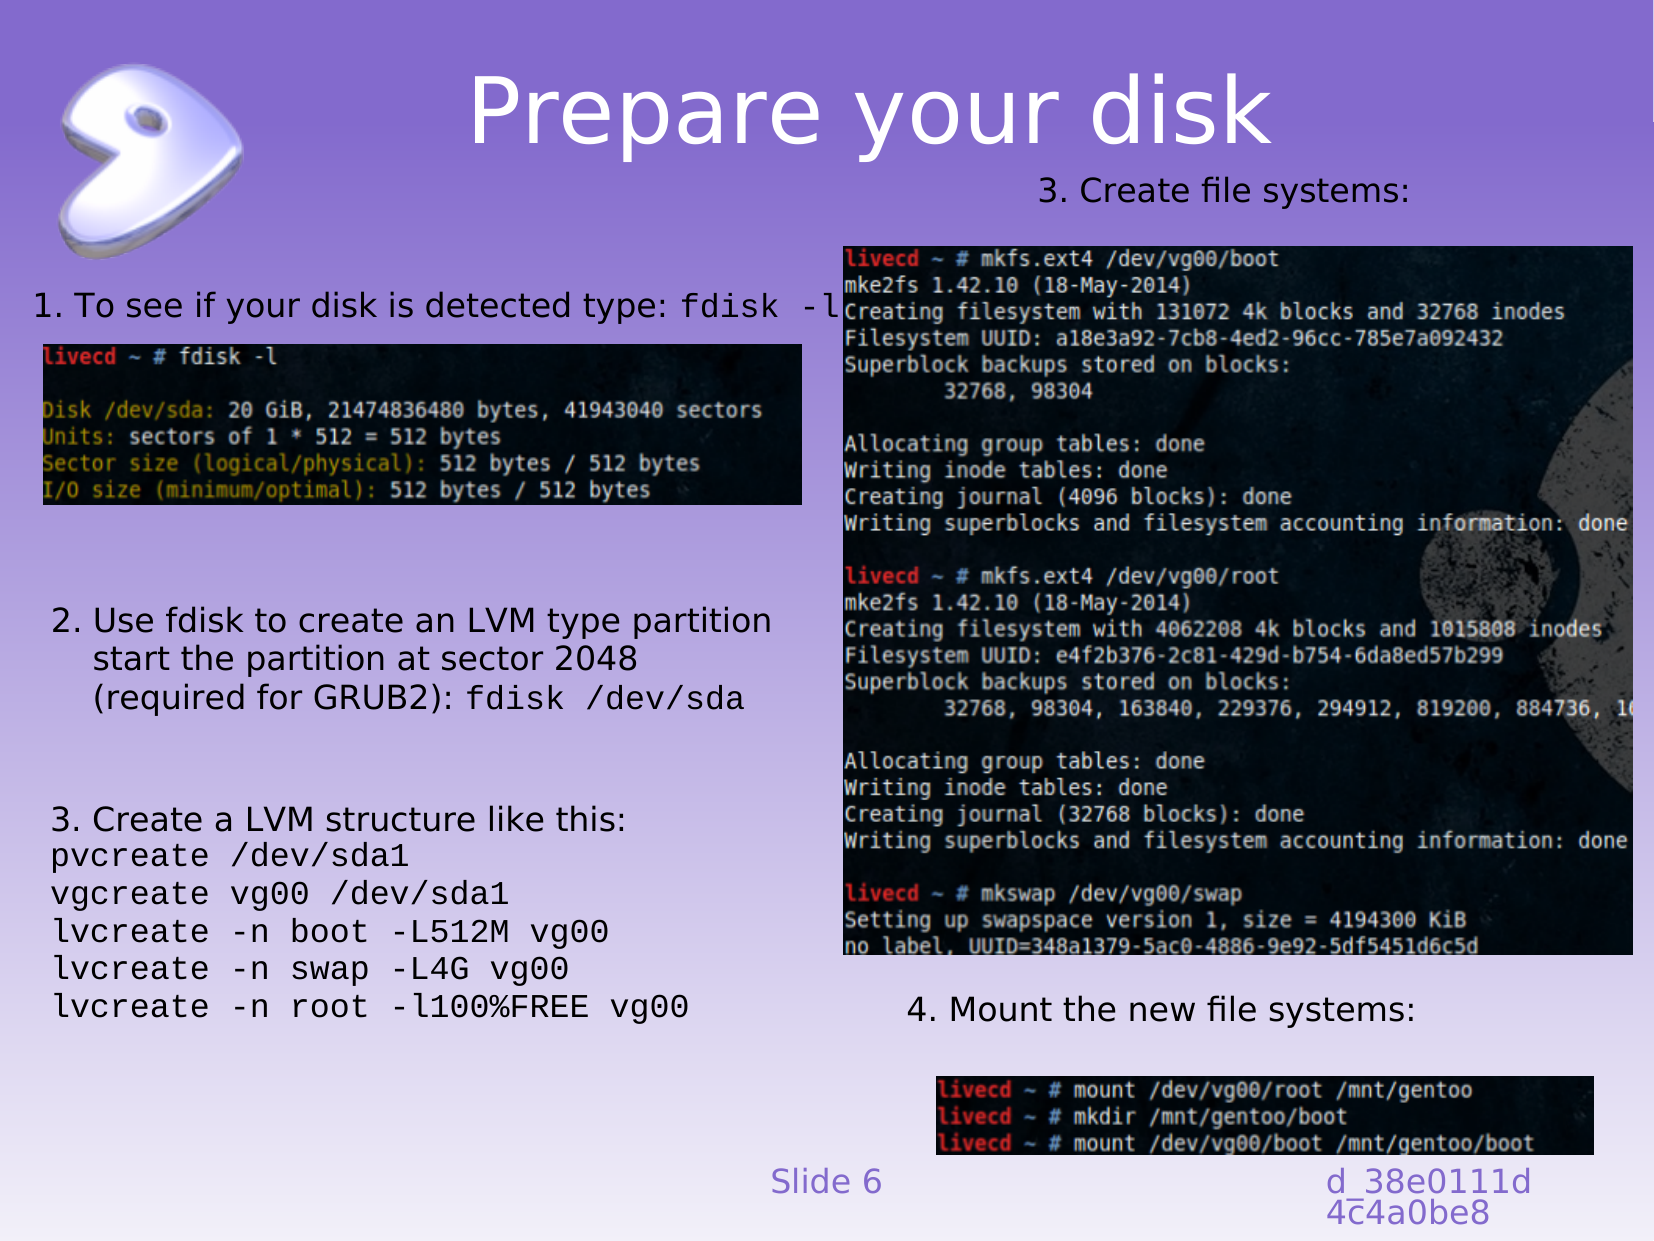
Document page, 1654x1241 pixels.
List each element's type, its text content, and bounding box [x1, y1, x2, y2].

picture [936, 1076, 1594, 1155]
title Prepare your disk [249, 0, 1492, 224]
list 4. Mount the new file systems: [835, 990, 1654, 1030]
list 2. Use fdisk to create an LVM type partition start the partition at sector 2048 (required for GRUB2): fdisk /dev/sda [0, 601, 1393, 721]
picture [49, 61, 248, 266]
picture [843, 246, 1633, 955]
list 3. Create file systems: [966, 171, 1654, 211]
picture [43, 344, 802, 505]
list 3. Create a LVM structure like this: pvcreate /dev/sda1 vgcreate vg00 /dev/sda1 lvcreate -n boot -L512M vg00 lvcreate -n swap -L4G vg00 lvcreate -n root -l100%FREE vg00 [0, 800, 1392, 1029]
list 1. To see if your disk is detected type: fdisk -l [0, 286, 843, 332]
